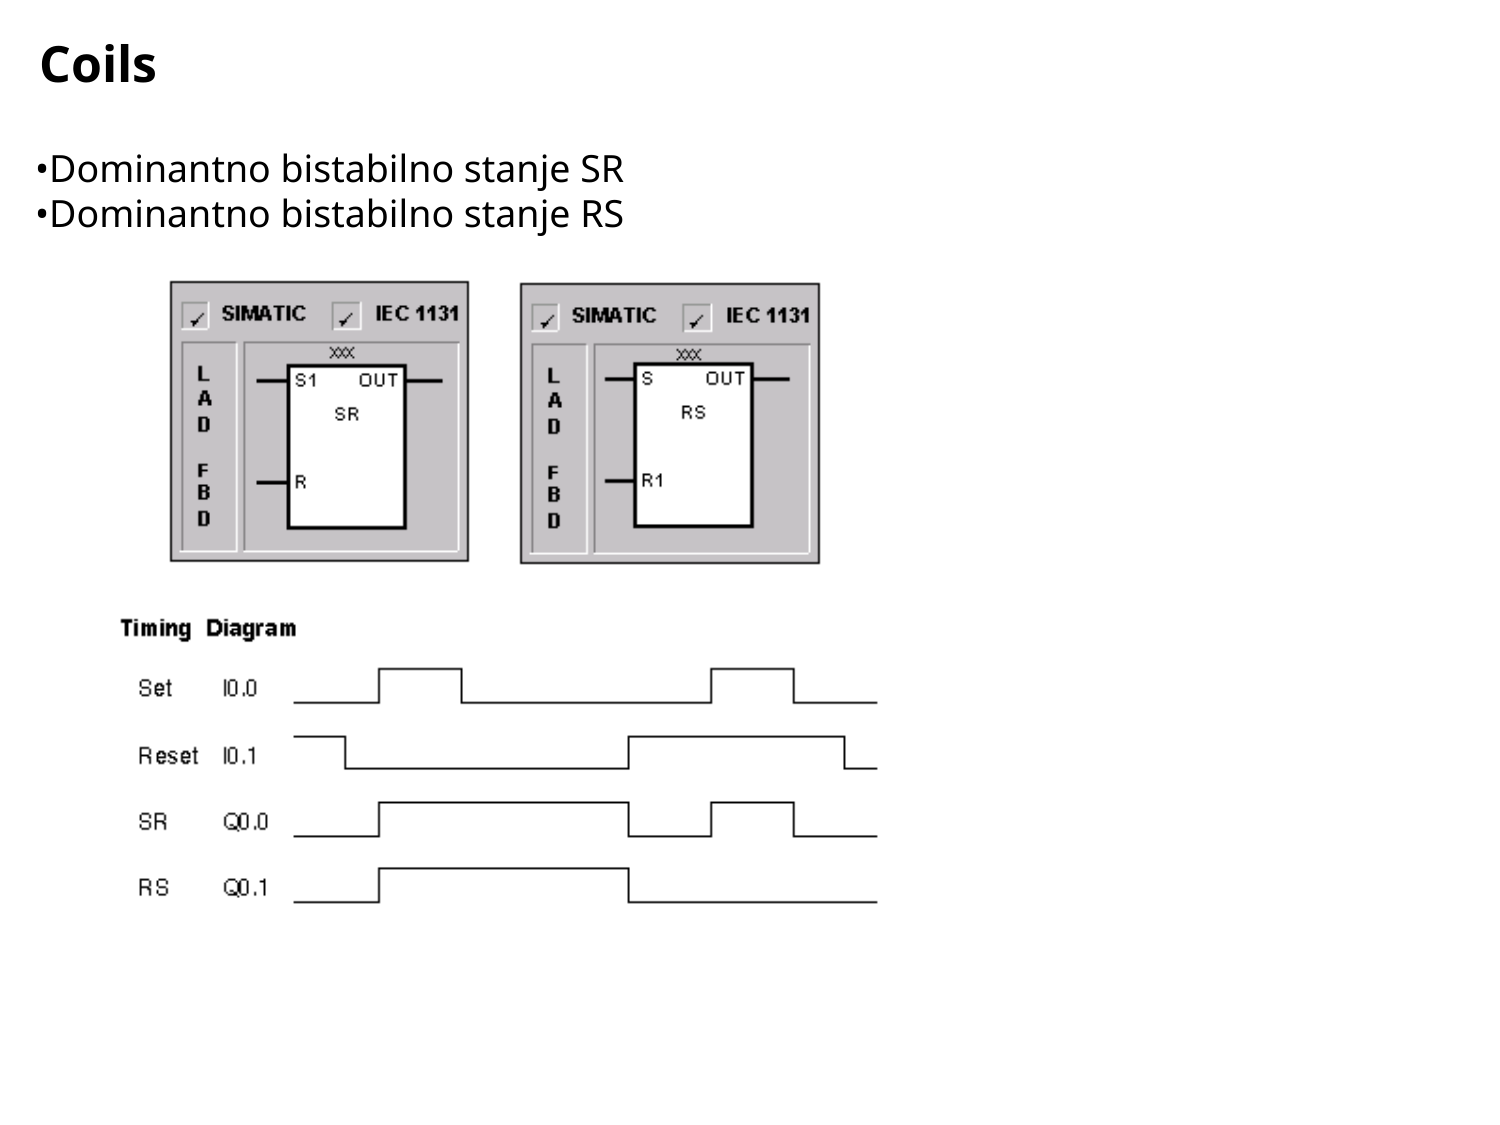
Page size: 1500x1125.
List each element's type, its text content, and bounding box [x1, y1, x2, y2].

text_box Dominantno bistabilno stanje SR Dominantno bistabilno stanje RS [20, 137, 640, 294]
picture [112, 612, 904, 913]
text_box Coils [24, 24, 1353, 101]
picture [163, 274, 475, 566]
picture [513, 274, 826, 572]
